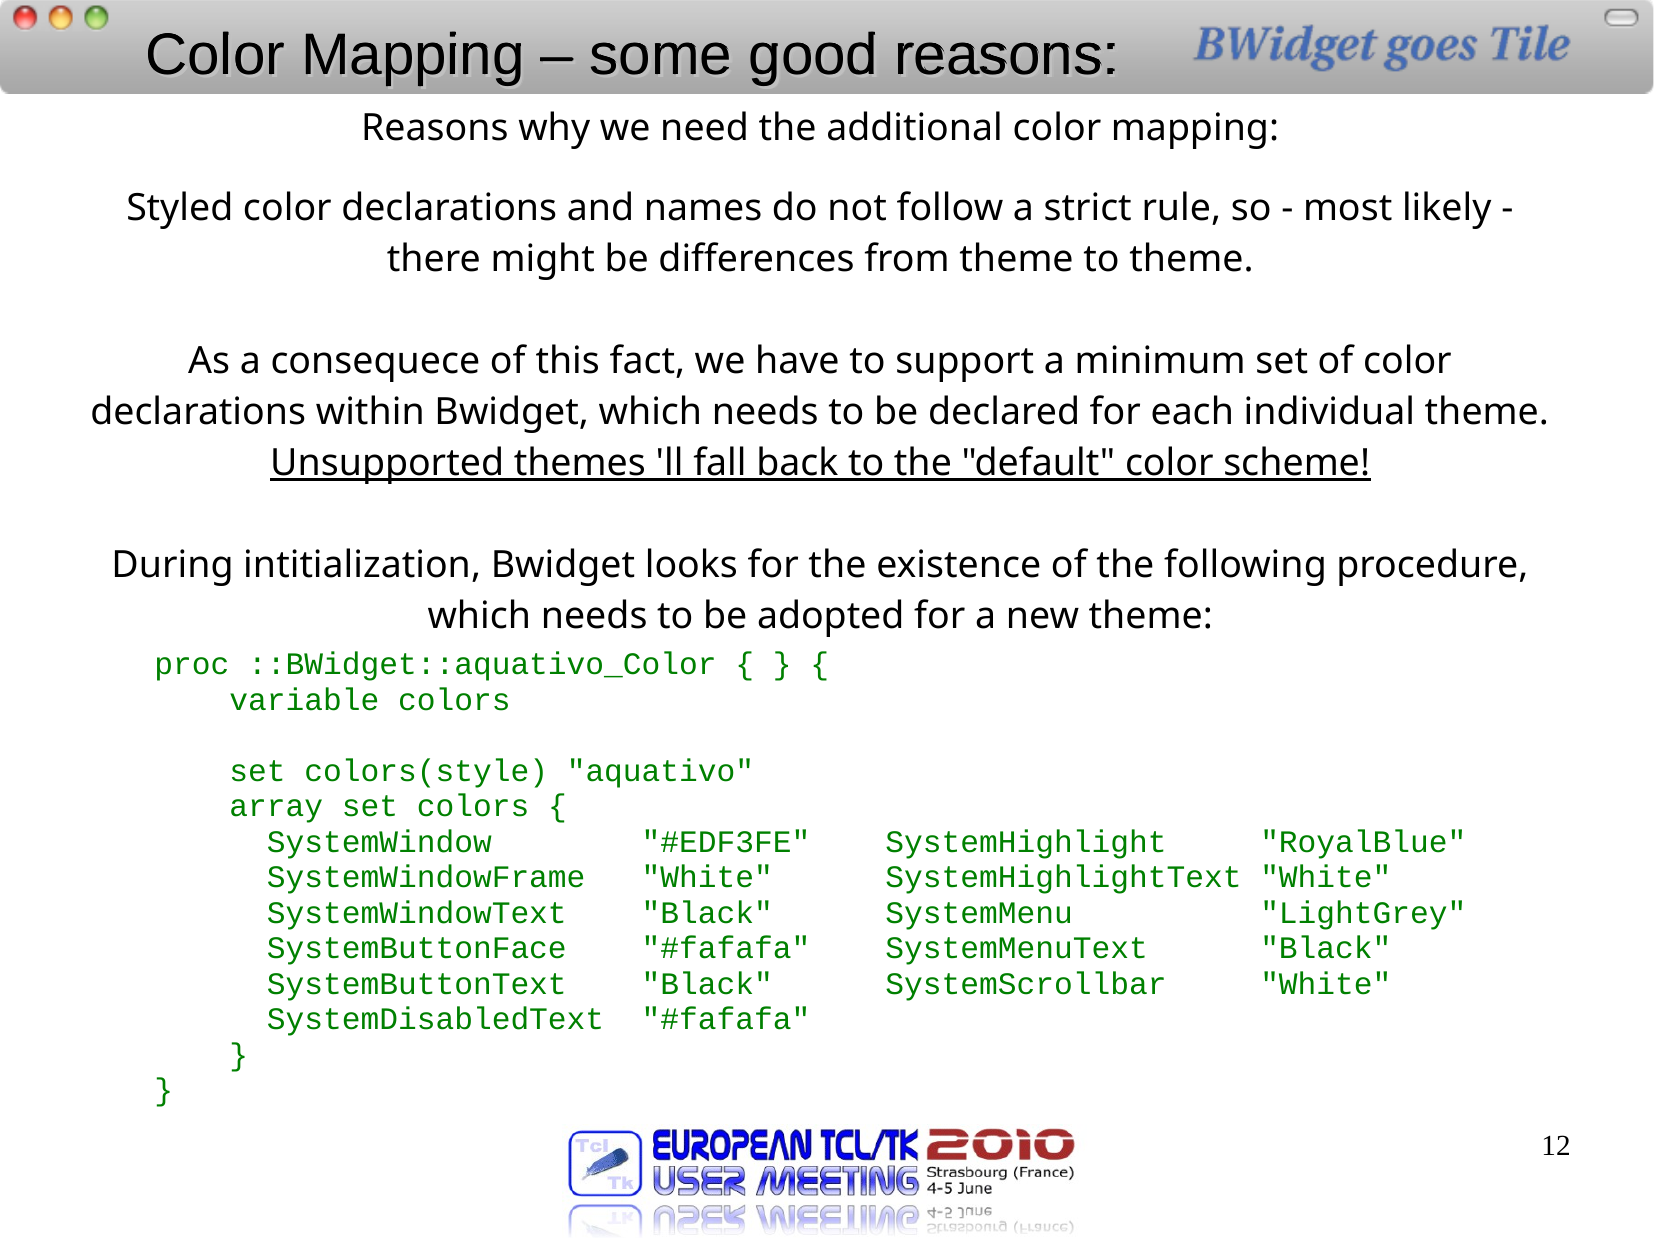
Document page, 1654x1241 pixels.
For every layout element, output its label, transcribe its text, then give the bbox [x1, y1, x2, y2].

text_box proc ::BWidget::aquativo_Color { } { variable colors set colors(style) "aquativo" array set colors { SystemWindow "#EDF3FE" SystemHighlight "RoyalBlue" SystemWindowFrame "White" SystemHighlightText "White" SystemWindowText "Black" SystemMenu "LightGrey" SystemButtonFace "#fafafa" SystemMenuText "Black" SystemButtonText "Black" SystemScrollbar "White" SystemDisabledText "#fafafa" } } [139, 641, 1548, 1123]
picture [562, 1124, 1088, 1238]
picture [0, 0, 1654, 94]
title Color Mapping – some good reasons: [145, 16, 1449, 92]
subtitle Reasons why we need the additional color mapping: Styled color declarations and names do not follow a strict rule, so - most likely - there might be differences from theme to theme. As a consequece of this fact, we have to support a minimum set of color declarations within Bwidget, which needs to be declared for each individual theme. Unsupported themes 'll fall back to the "default" color scheme! During intitialization, Bwidget looks for the existence of the following procedure, which needs to be adopted for a new theme: [76, 124, 1565, 667]
